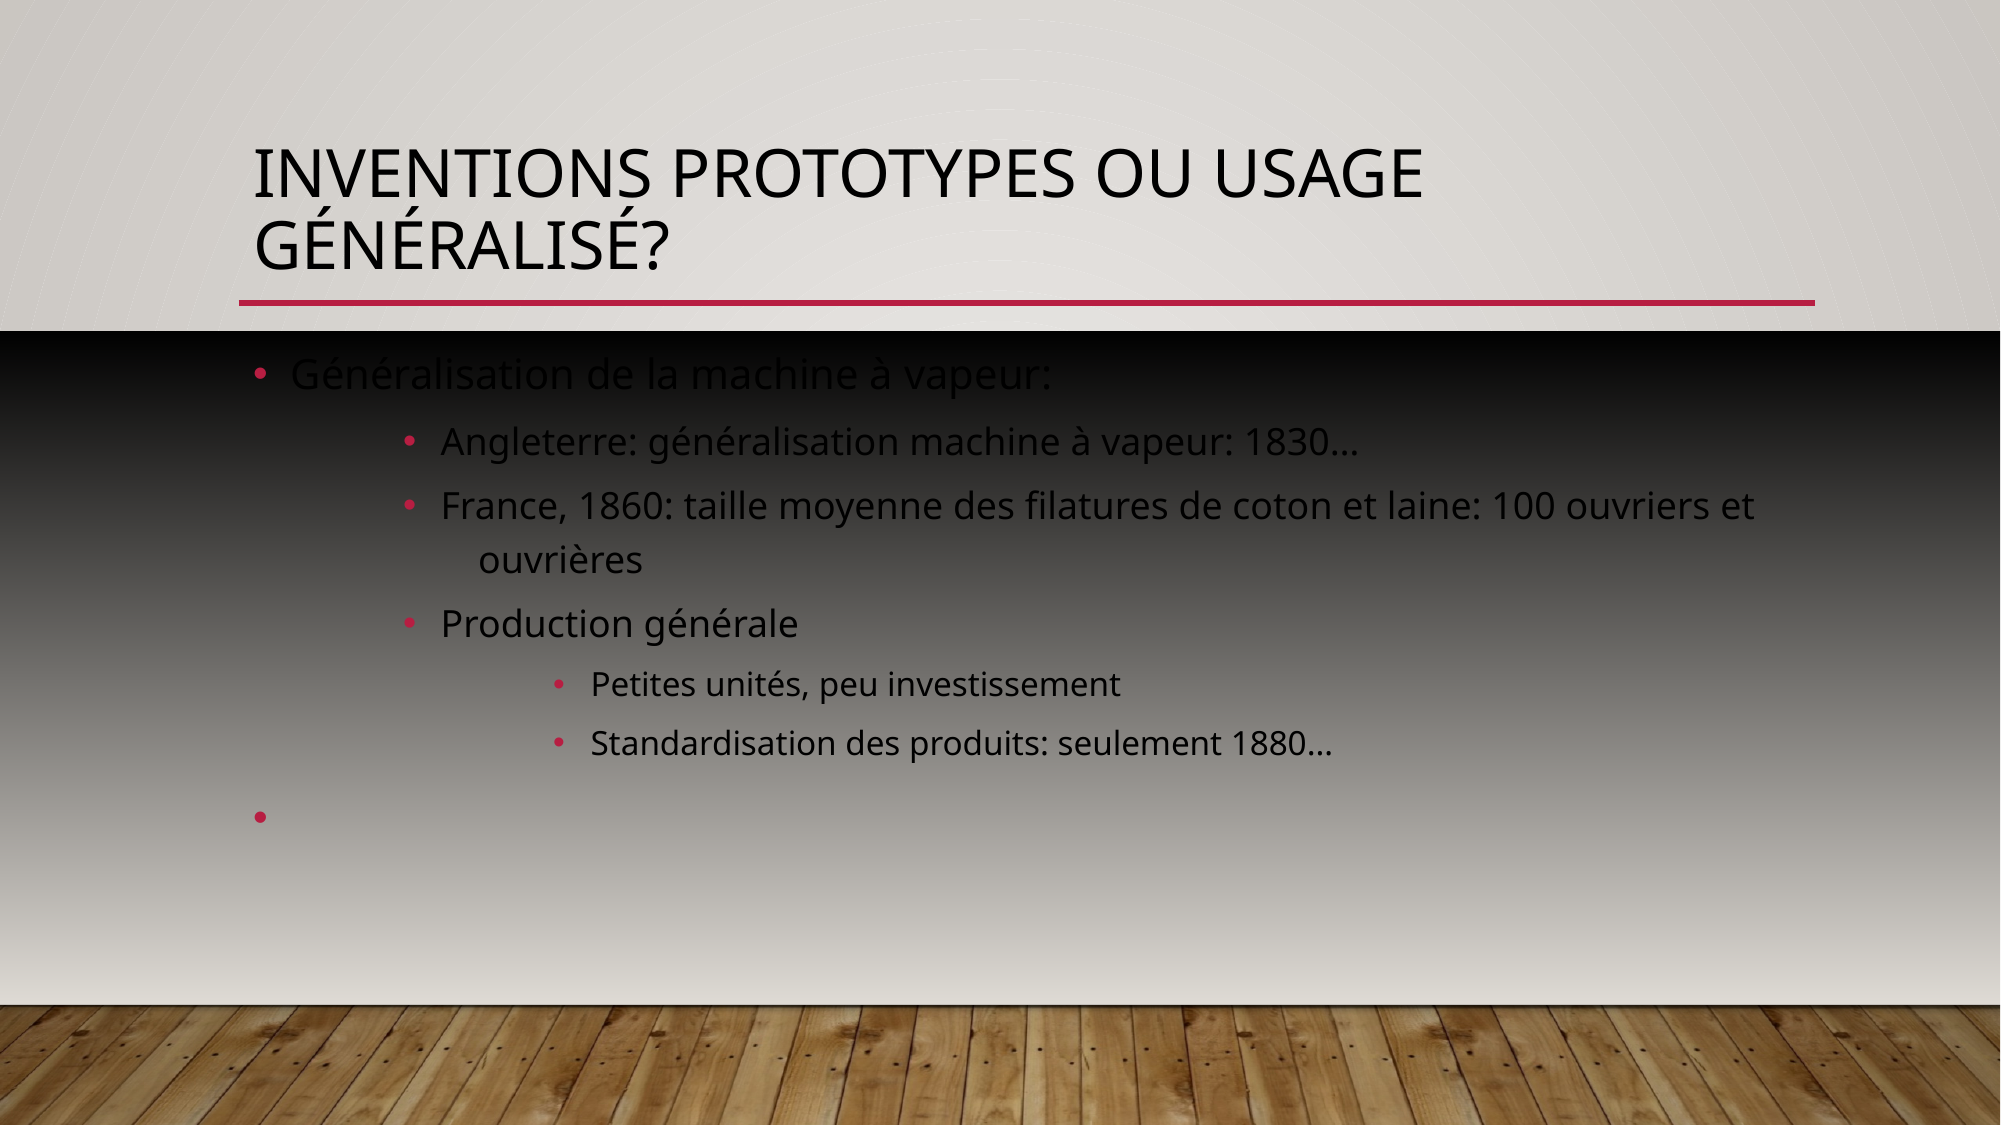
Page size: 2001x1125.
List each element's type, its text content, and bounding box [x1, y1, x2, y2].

title Inventions prototypes ou usage généralisé? [238, 131, 1814, 305]
list Généralisation de la machine à vapeur: Angleterre: généralisation machine à vapeur: 1830… France, 1860: taille moyenne des filatures de coton et laine: 100 ouvriers et ouvrières Production générale Petites unités, peu investissement Standardisation des produits: seulement 1880… [238, 330, 1814, 897]
